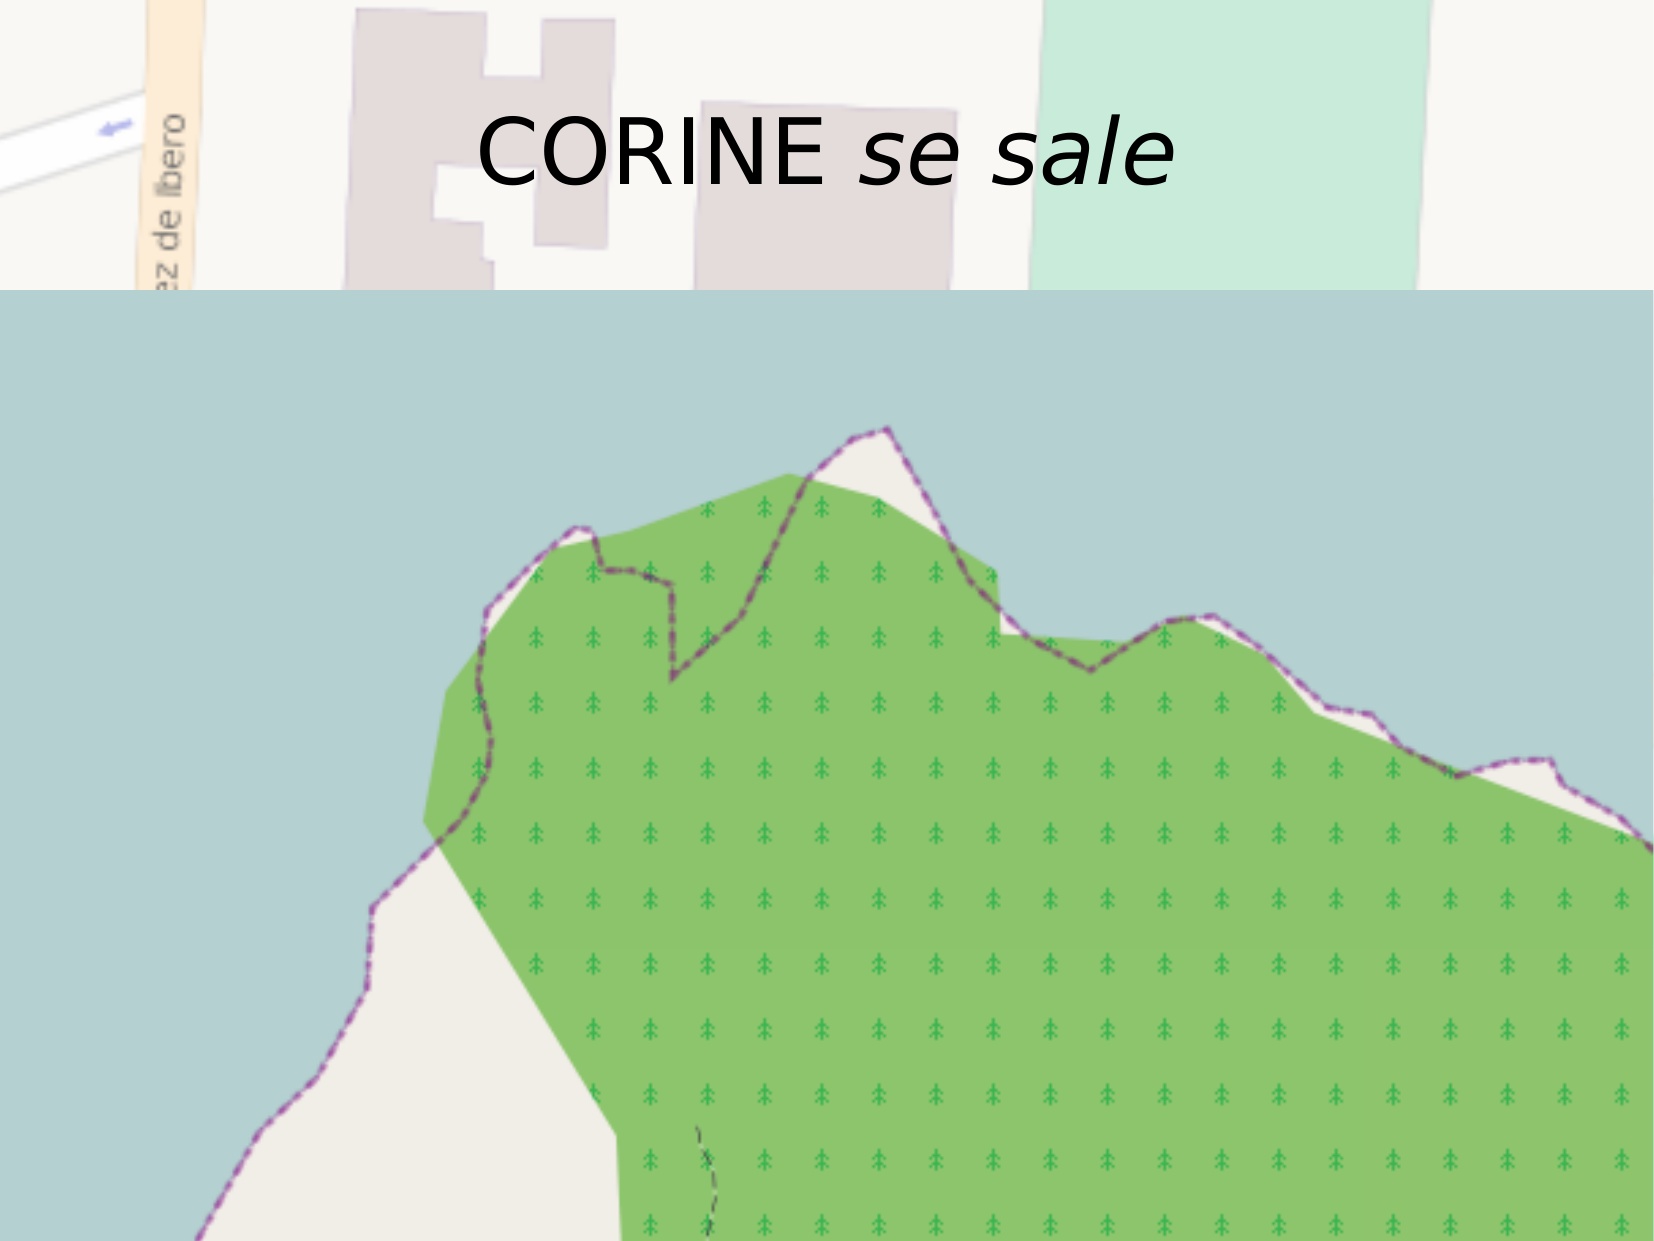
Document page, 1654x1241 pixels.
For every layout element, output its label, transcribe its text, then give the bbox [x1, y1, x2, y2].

picture [0, 290, 1654, 1241]
title CORINE se sale [82, 49, 1571, 257]
